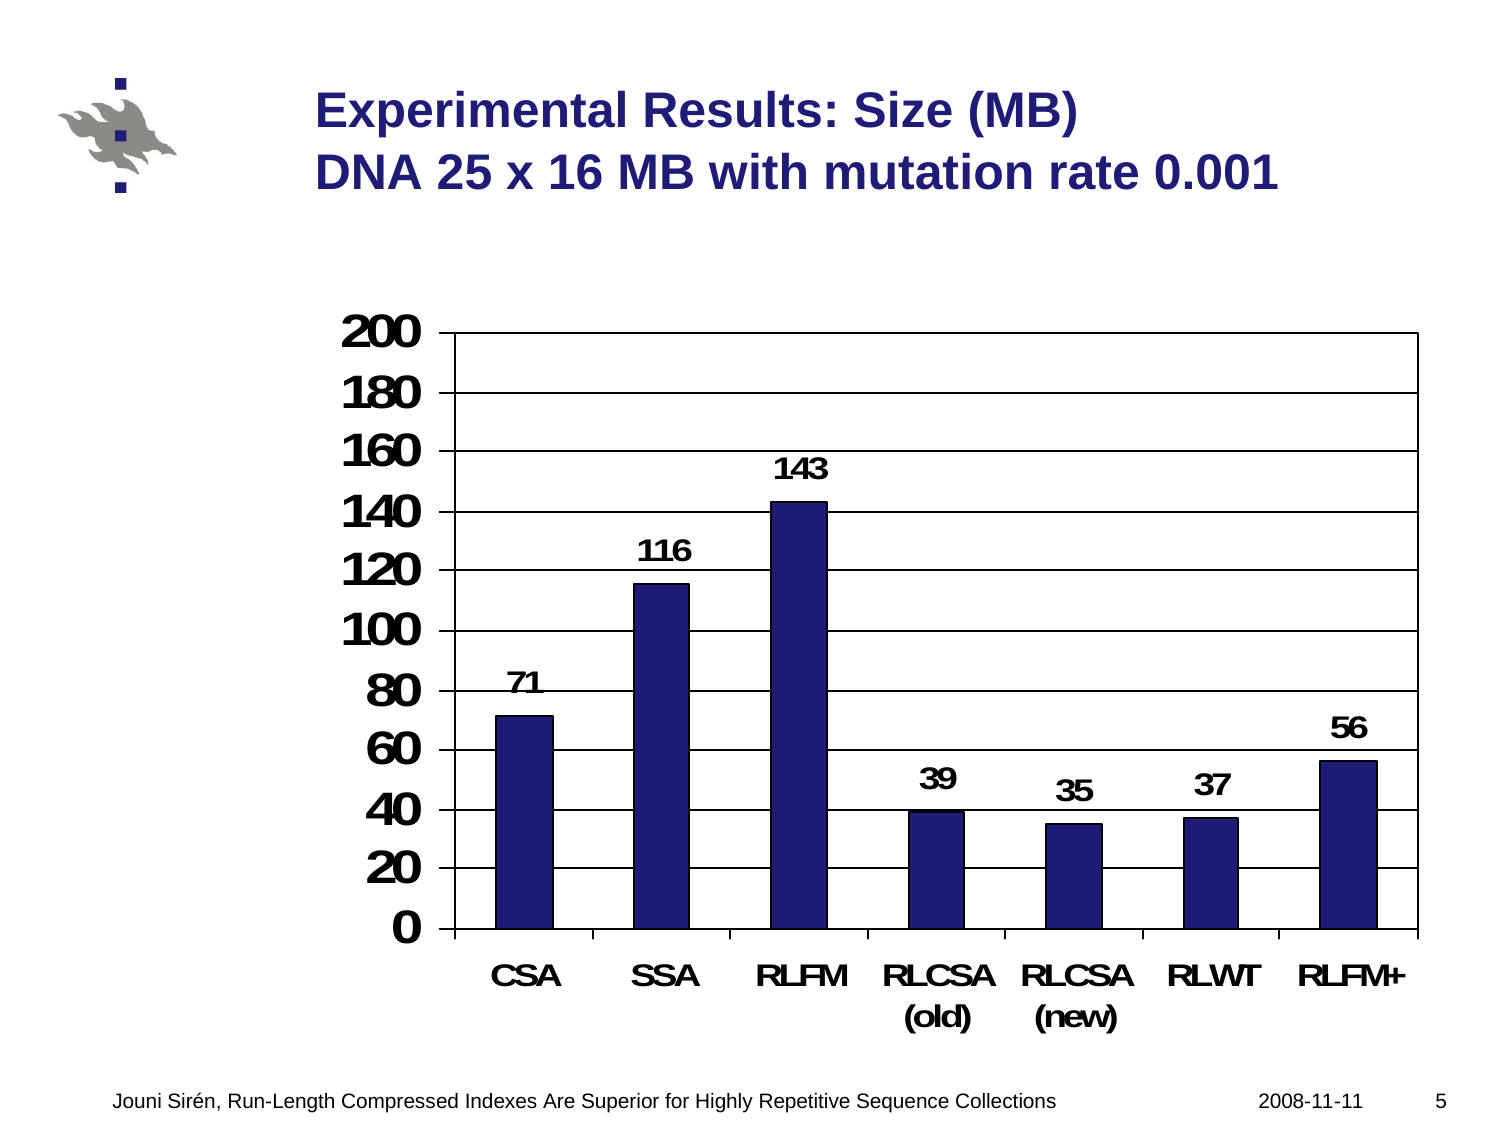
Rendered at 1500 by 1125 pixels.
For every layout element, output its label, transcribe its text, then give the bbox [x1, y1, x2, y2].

chart [303, 262, 1447, 1075]
picture [57, 78, 177, 193]
title Experimental Results: Size (MB) DNA 25 x 16 MB with mutation rate 0.001 [299, 24, 1450, 209]
